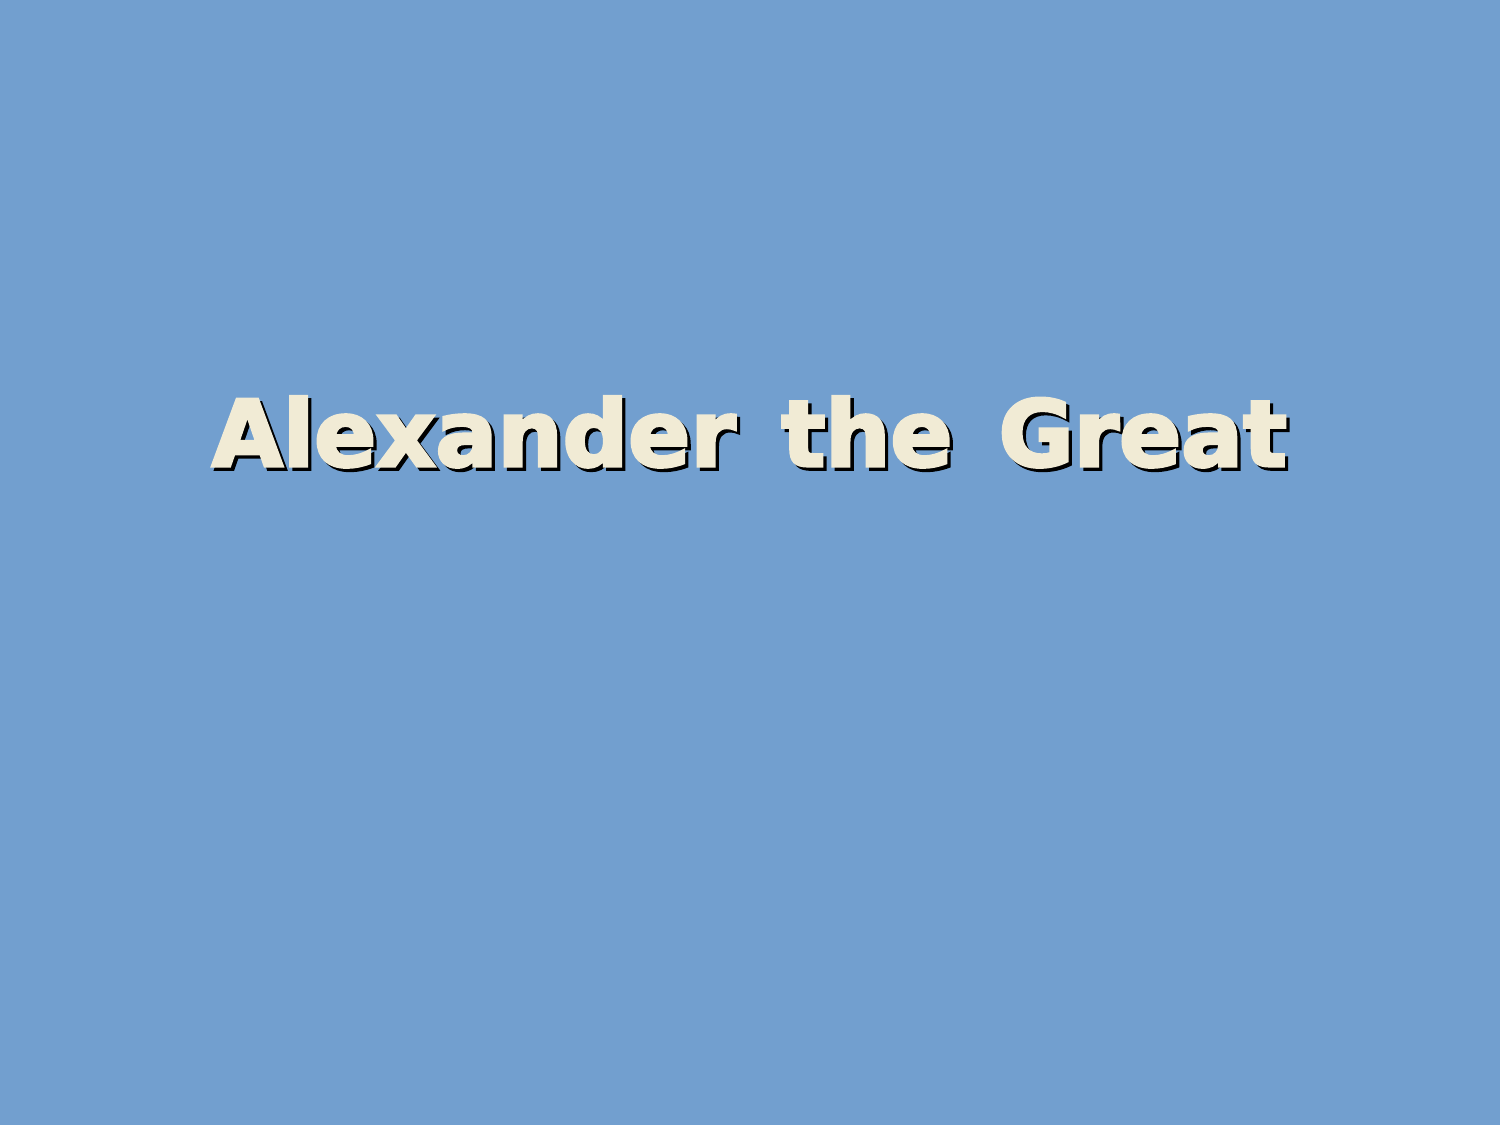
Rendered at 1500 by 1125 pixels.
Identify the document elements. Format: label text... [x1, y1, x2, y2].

title Alexander the Great [75, 350, 1426, 538]
